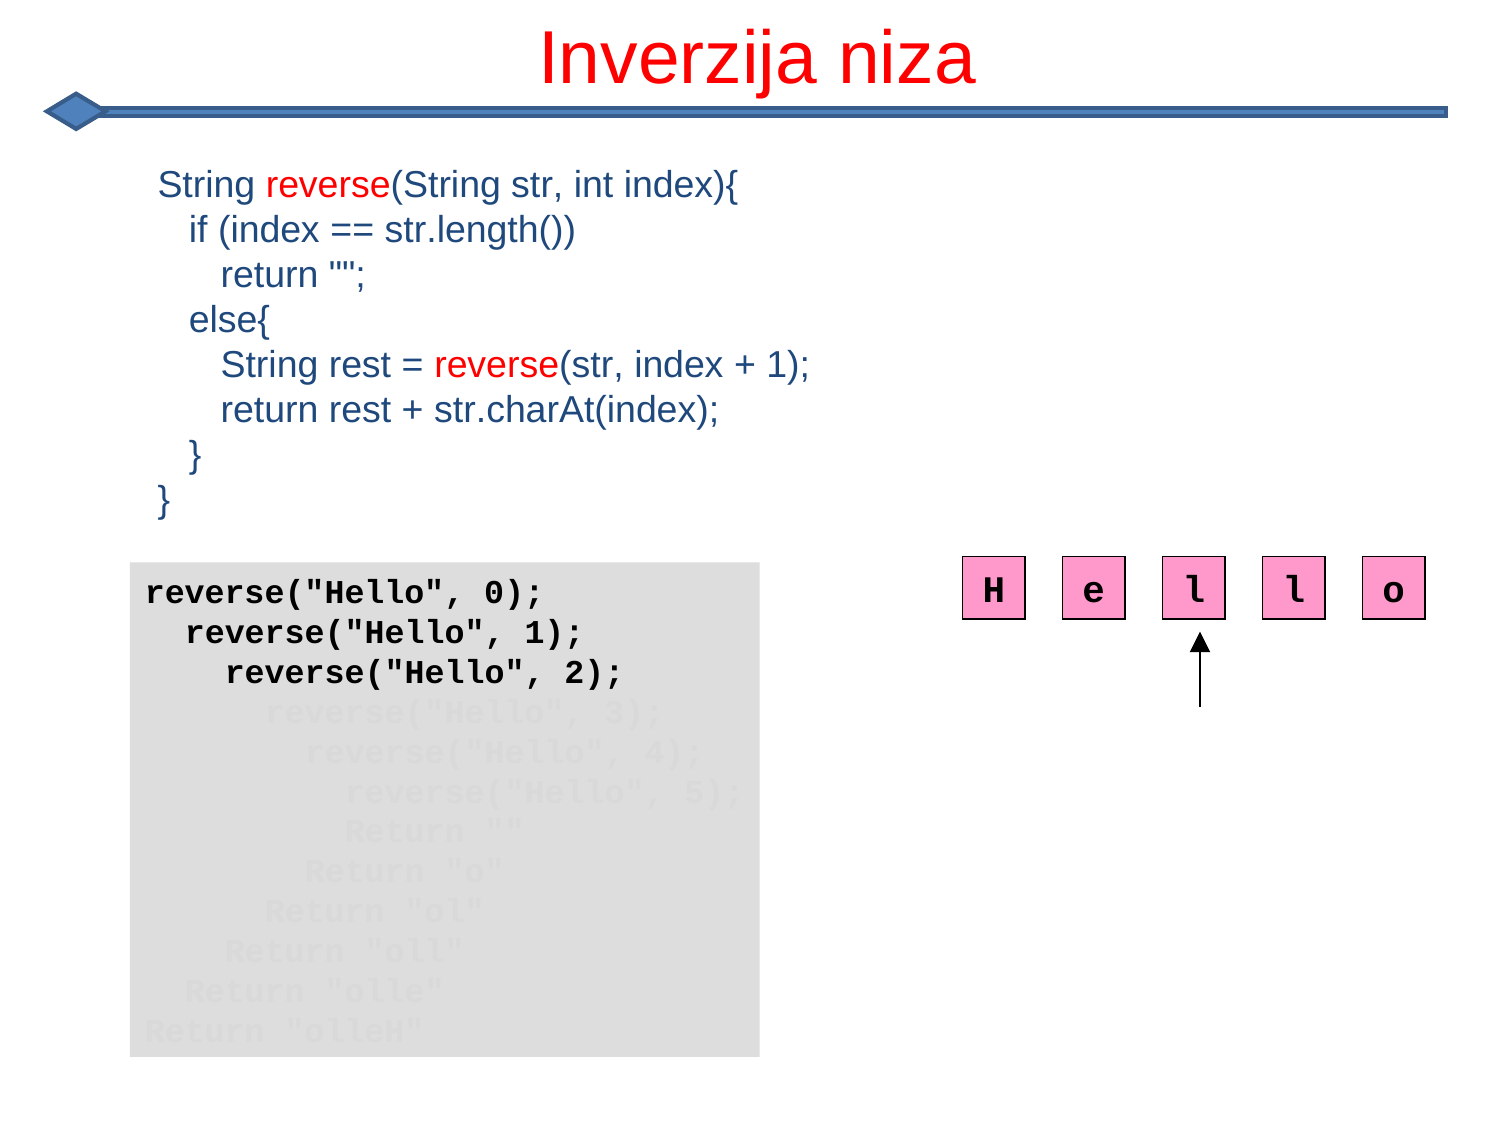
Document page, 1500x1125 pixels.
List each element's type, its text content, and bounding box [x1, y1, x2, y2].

text_box String reverse(String str, int index){ if (index == str.length()) return ""; else{ String rest = reverse(str, index + 1); return rest + str.charAt(index); } } [142, 152, 826, 528]
text_box o [1362, 556, 1426, 620]
title Inverzija niza [82, 0, 1433, 108]
text_box reverse("Hello", 0); reverse("Hello", 1); reverse("Hello", 2); reverse("Hello", 3); reverse("Hello", 4); reverse("Hello", 5); Return "" Return "o" Return "ol" Return "oll" Return "olle" Return "olleH" [129, 562, 760, 1057]
text_box l [1162, 556, 1225, 620]
text_box l [1262, 556, 1325, 620]
text_box e [1062, 556, 1126, 620]
text_box H [962, 556, 1025, 620]
